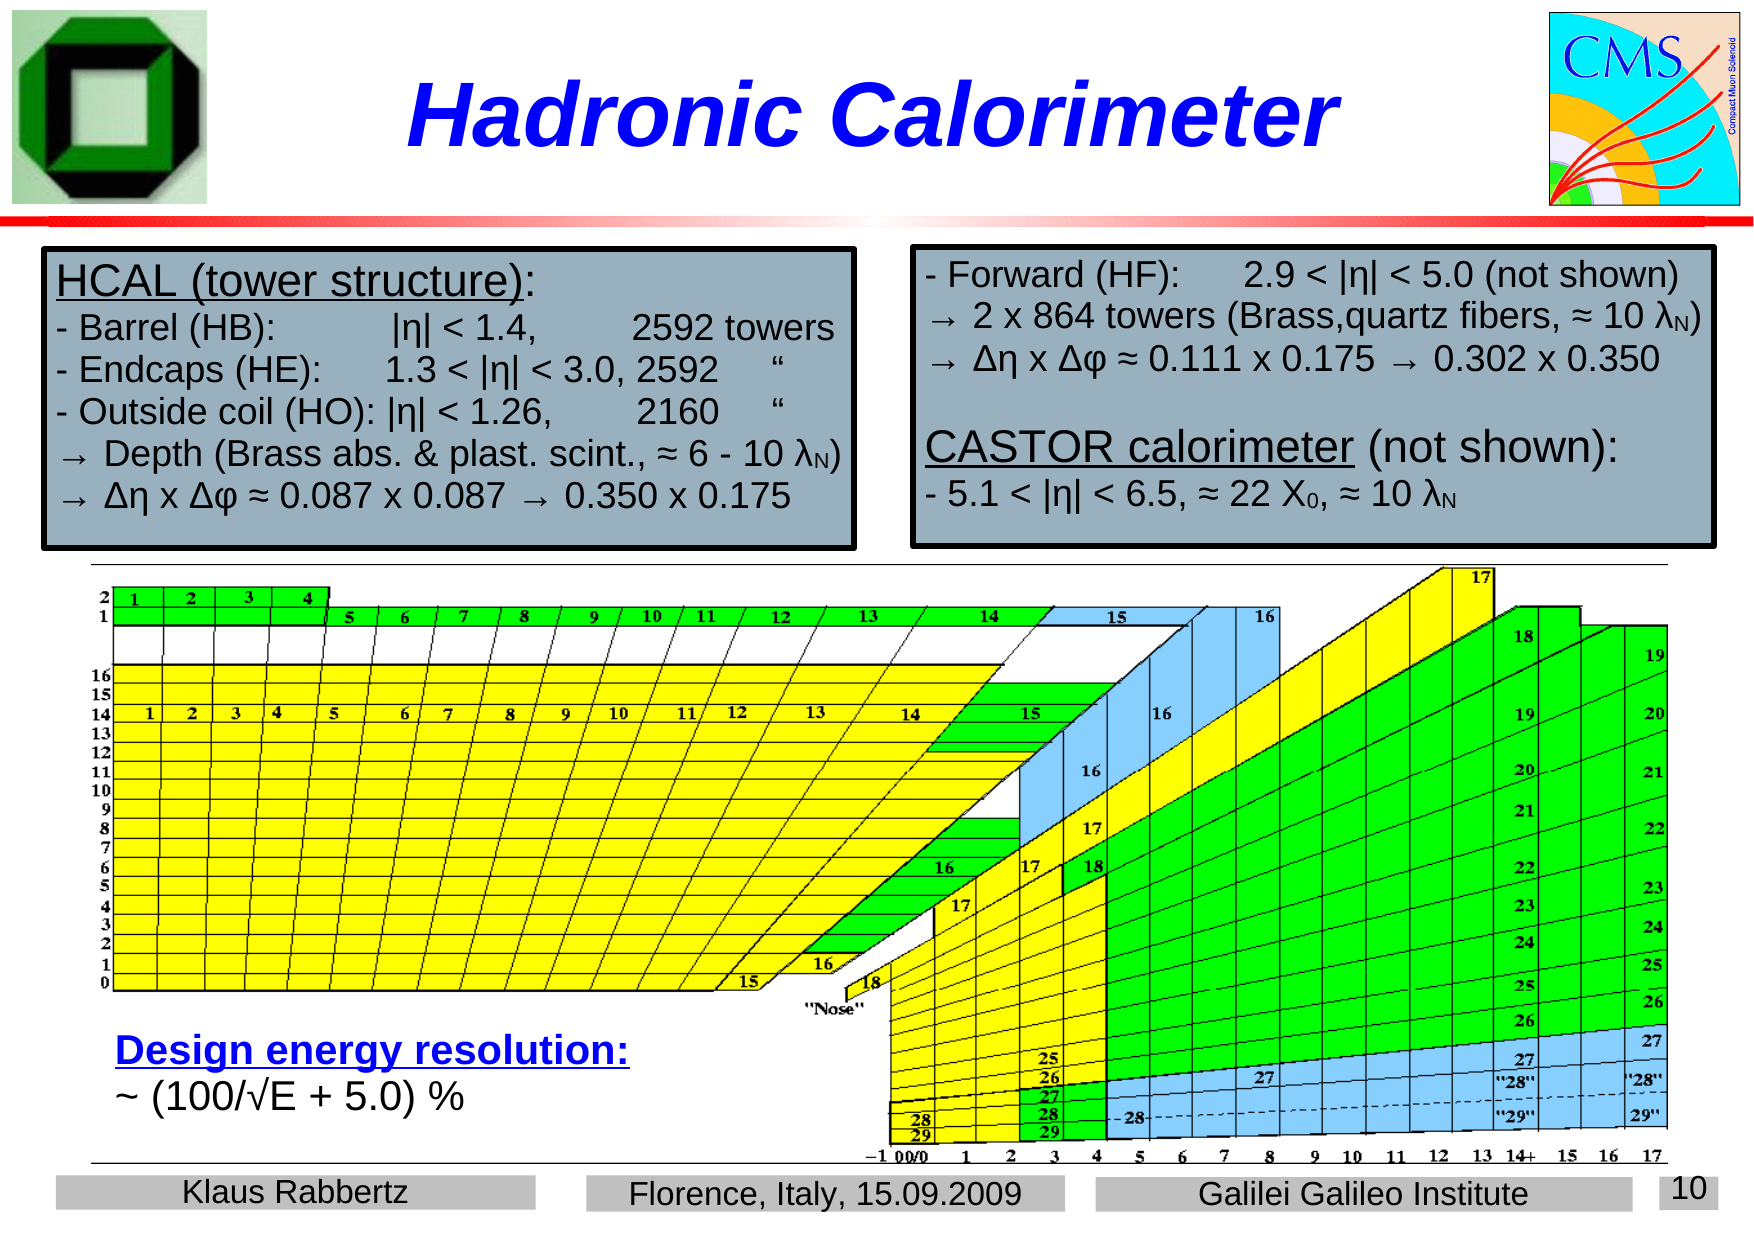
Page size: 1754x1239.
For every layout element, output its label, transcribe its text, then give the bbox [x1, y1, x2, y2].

title Hadronic Calorimeter [317, 11, 1516, 219]
picture [91, 564, 1668, 1164]
text_box - Forward (HF): 2.9 < |η| < 5.0 (not shown) → 2 x 864 towers (Brass,quartz fibers, ≈ 10 λN) → Δη x Δφ ≈ 0.111 x 0.175 → 0.302 x 0.350 CASTOR calorimeter (not shown): - 5.1 < |η| < 6.5, ≈ 22 X0, ≈ 10 λN [912, 247, 1714, 547]
text_box Design energy resolution: ~ (100/√E + 5.0) % [103, 1020, 642, 1127]
text_box HCAL (tower structure): - Barrel (HB): |η| < 1.4, 2592 towers - Endcaps (HE): 1.3 < |η| < 3.0, 2592 “ - Outside coil (HO): |η| < 1.26, 2160 “ → Depth (Brass abs. & plast. scint., ≈ 6 - 10 λN) → Δη x Δφ ≈ 0.087 x 0.087 → 0.350 x 0.175 [43, 249, 855, 549]
picture [1548, 11, 1741, 206]
picture [12, 10, 207, 204]
